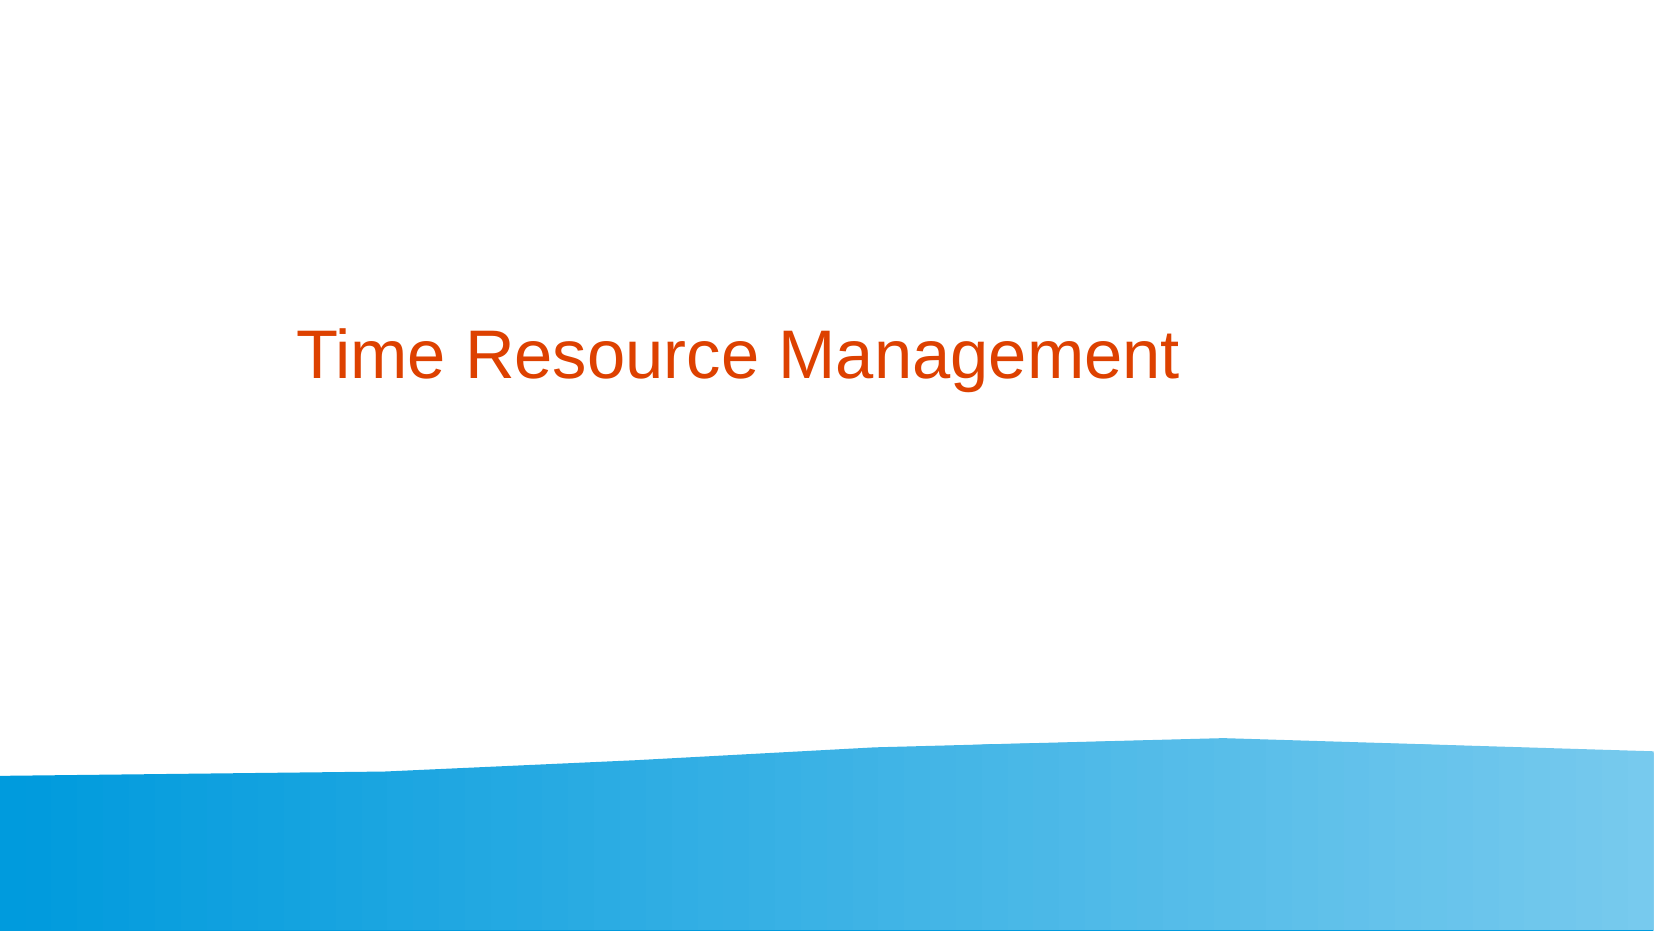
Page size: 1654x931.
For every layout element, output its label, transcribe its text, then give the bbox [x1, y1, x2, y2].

title Time Resource Management [0, 265, 1477, 443]
